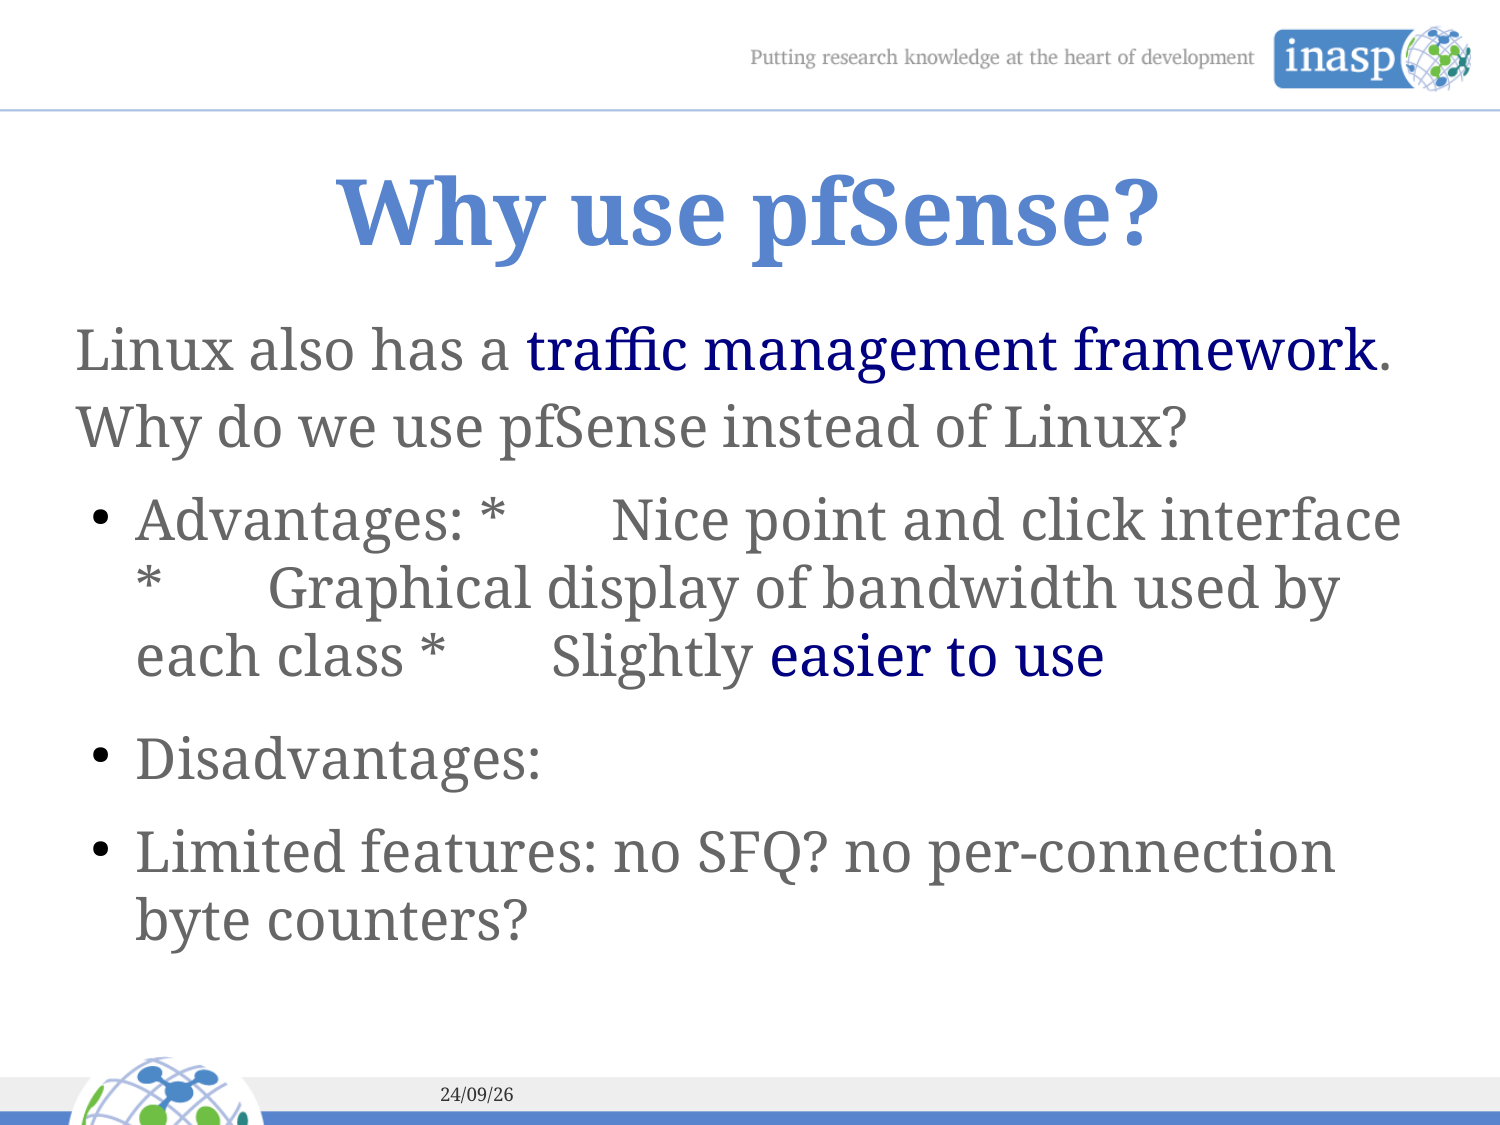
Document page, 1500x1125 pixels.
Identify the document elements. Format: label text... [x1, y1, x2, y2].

title Why use pfSense? [75, 129, 1426, 313]
list Linux also has a traffic management framework. Why do we use pfSense instead of Linux? Advantages: * Nice point and click interface * Graphical display of bandwidth used by each class * Slightly easier to use Disadvantages: Limited features: no SFQ? no per-connection byte counters? [75, 313, 1426, 967]
picture [0, 0, 1500, 1125]
